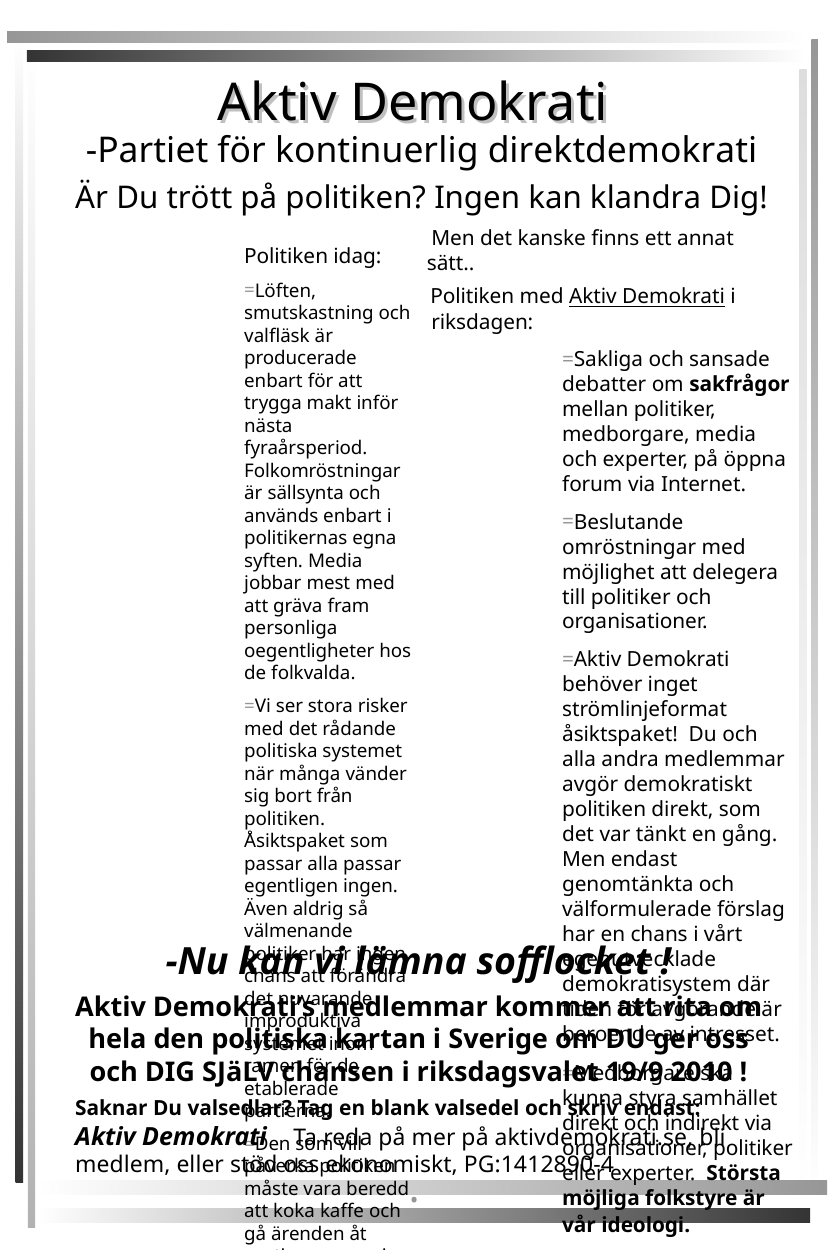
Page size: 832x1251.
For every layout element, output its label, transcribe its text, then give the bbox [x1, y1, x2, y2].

title Aktiv Demokrati [59, 62, 766, 121]
text_box Politiken idag: Löften, smutskastning och valfläsk är producerade enbart för att trygga makt inför nästa fyraårsperiod. Folkomröstningar är sällsynta och används enbart i politikernas egna syften. Media jobbar mest med att gräva fram personliga oegentligheter hos de folkvalda. Vi ser stora risker med det rådande politiska systemet när många vänder sig bort från politiken. Åsiktspaket som passar alla passar egentligen ingen. Även aldrig så välmenande politiker har ingen chans att förändra det nuvarande improduktiva systemet inom ramen för de etablerade partierna. Den som vill påverka politiken måste vara beredd att koka kaffe och gå ärenden åt partipamparna i åratal innan man kan få något inflytande. Krig, miljöförstöring och allmän misshushållning med skattebetalarnas pengar, är följden av ett systemfel, den representativa demokratins dominans, vilken kommit att användas för att konservera partielitens makt i första hand. Detta är mycket långt ifrån de ideal som en gång grundlade demokratin i antikens Grekland. [0, 238, 300, 1250]
text_box -Nu kan vi lämna sofflocket ! Aktiv Demokrati’s medlemmar kommer att rita om hela den politiska kartan i Sverige om DU ger oss och DIG SJäLV chansen i riksdagsvalet 19/9 2010 ! Saknar Du valsedlar? Tag en blank valsedel och skriv endast: Aktiv Demokrati Ta reda på mer på aktivdemokrati.se, bli medlem, eller stöd oss ekonomiskt, PG:1412890-4 [64, 930, 789, 1168]
subtitle -Partiet för kontinuerlig direktdemokrati Är Du trött på politiken? Ingen kan klandra Dig! [40, 121, 804, 222]
text_box Men det kanske finns ett annat sätt.. Politiken med Aktiv Demokrati i riksdagen: Sakliga och sansade debatter om sakfrågor mellan politiker, medborgare, media och experter, på öppna forum via Internet. Beslutande omröstningar med möjlighet att delegera till politiker och organisationer. Aktiv Demokrati behöver inget strömlinjeformat åsiktspaket! Du och alla andra medlemmar avgör demokratiskt politiken direkt, som det var tänkt en gång. Men endast genomtänkta och välformulerade förslag har en chans i vårt egenutvecklade demokratisystem där tiden för avgörande är beroende av intresset. Medborgare ska kunna styra samhället direkt och indirekt via organisationer, politiker eller experter. Största möjliga folkstyre är vår ideologi. [300, 188, 806, 1250]
